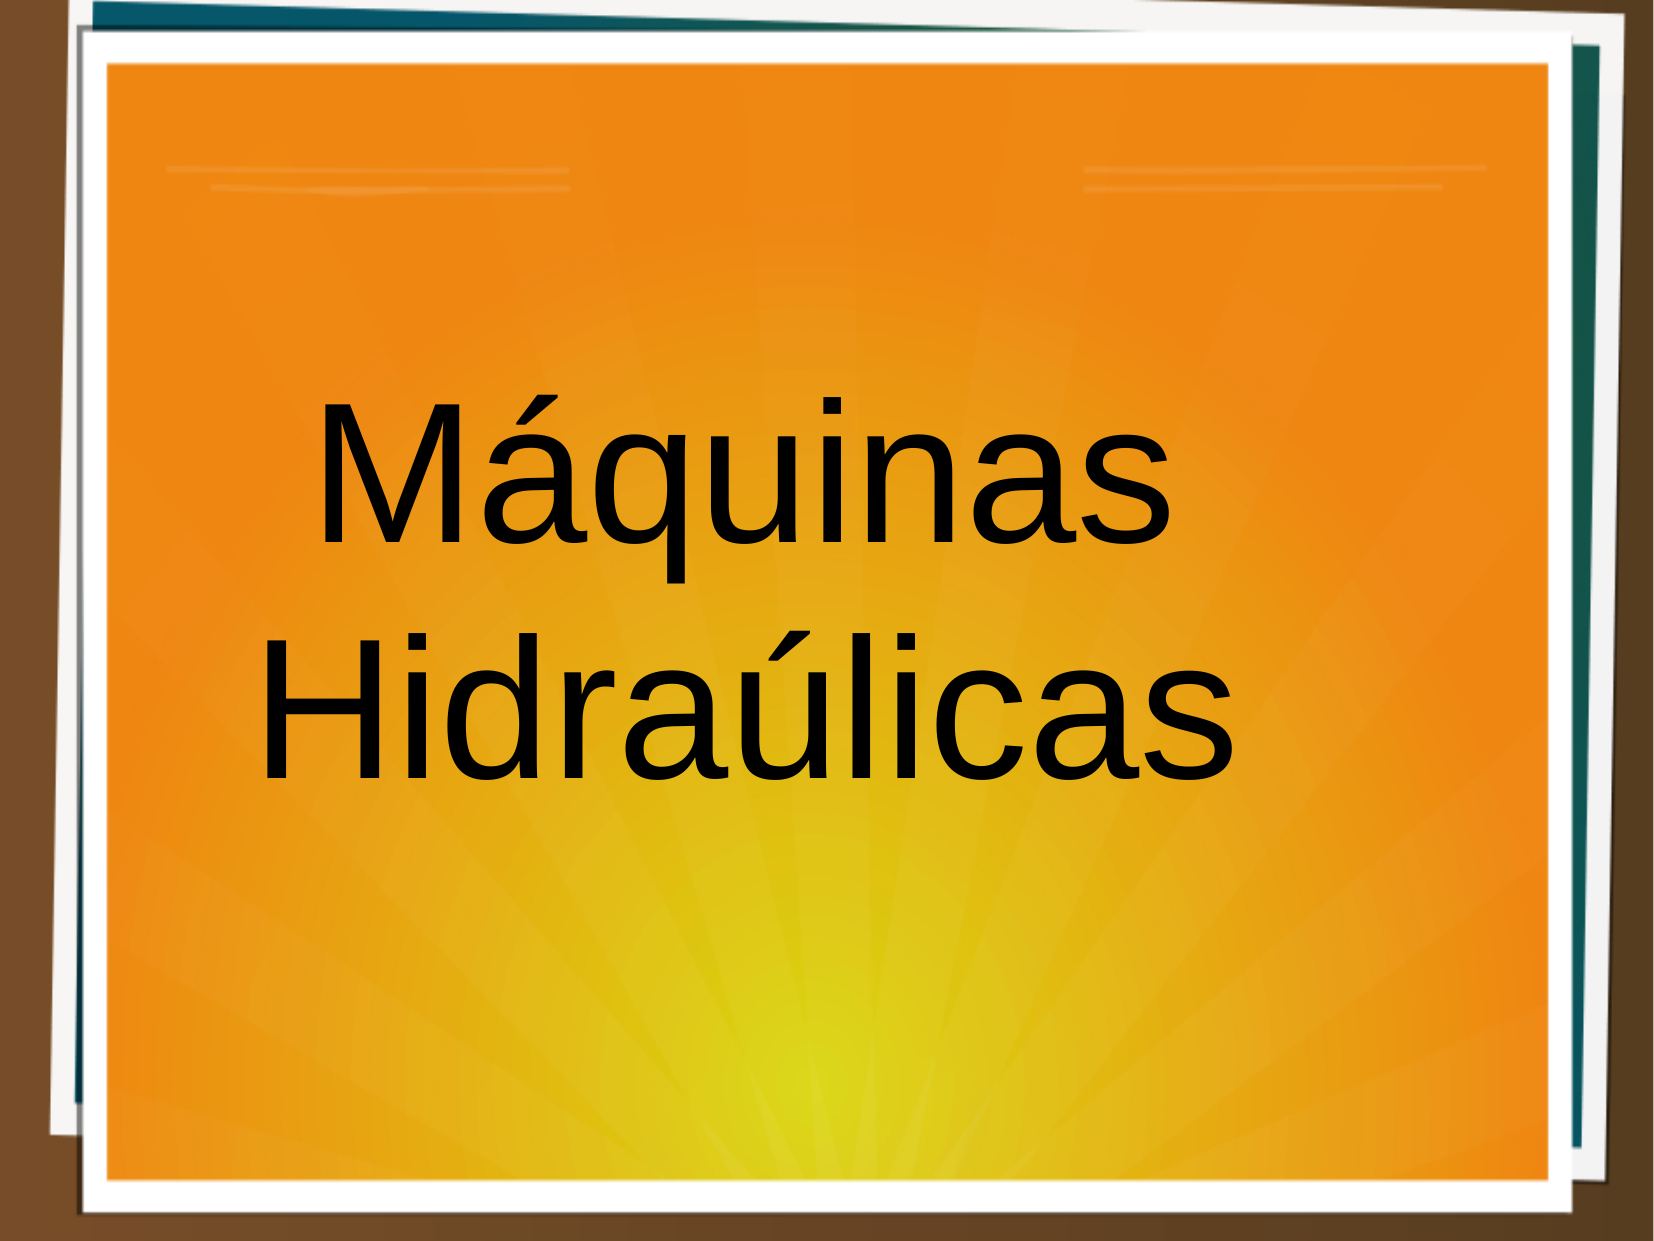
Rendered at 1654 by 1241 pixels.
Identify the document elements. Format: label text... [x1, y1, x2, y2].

text_box Hidraúlicas [236, 590, 1418, 829]
text_box Máquinas [295, 354, 1418, 590]
